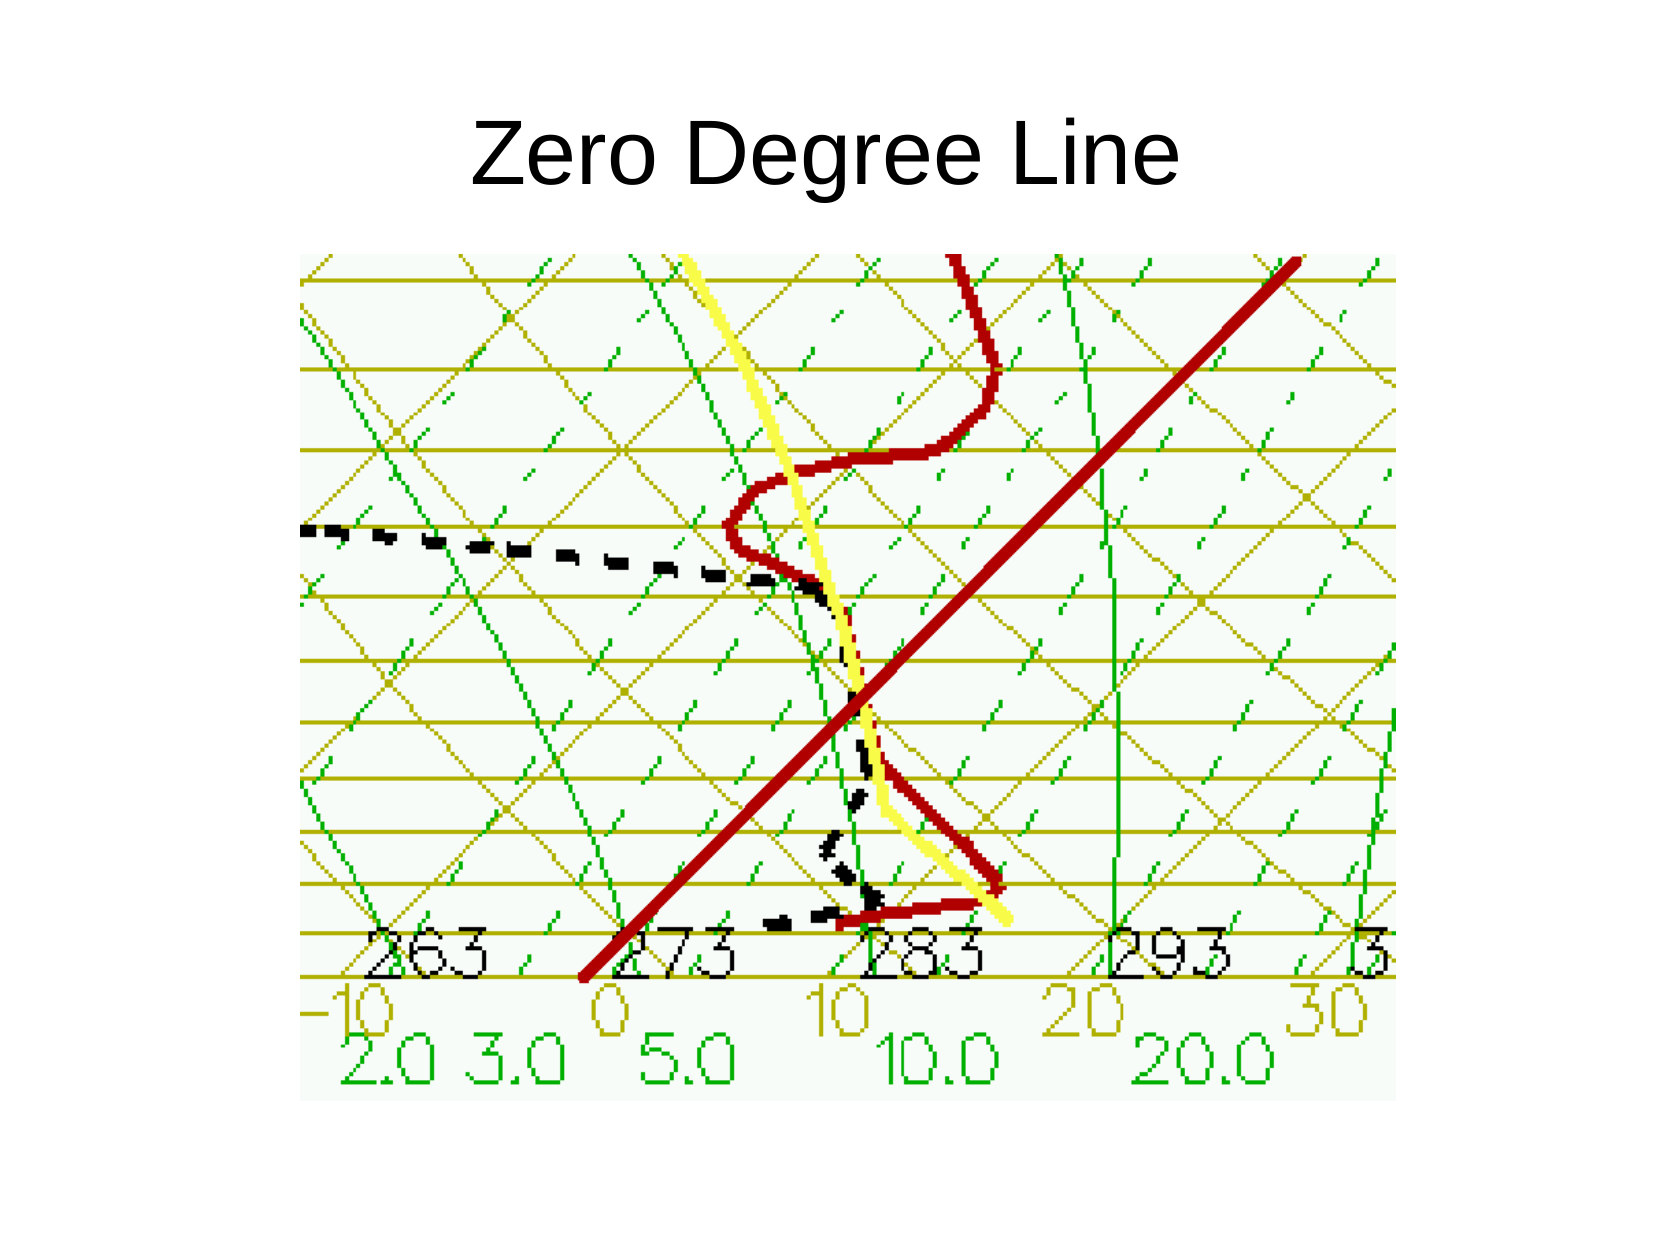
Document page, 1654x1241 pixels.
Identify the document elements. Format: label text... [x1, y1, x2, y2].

title Zero Degree Line [82, 49, 1571, 257]
picture [300, 254, 1396, 1102]
